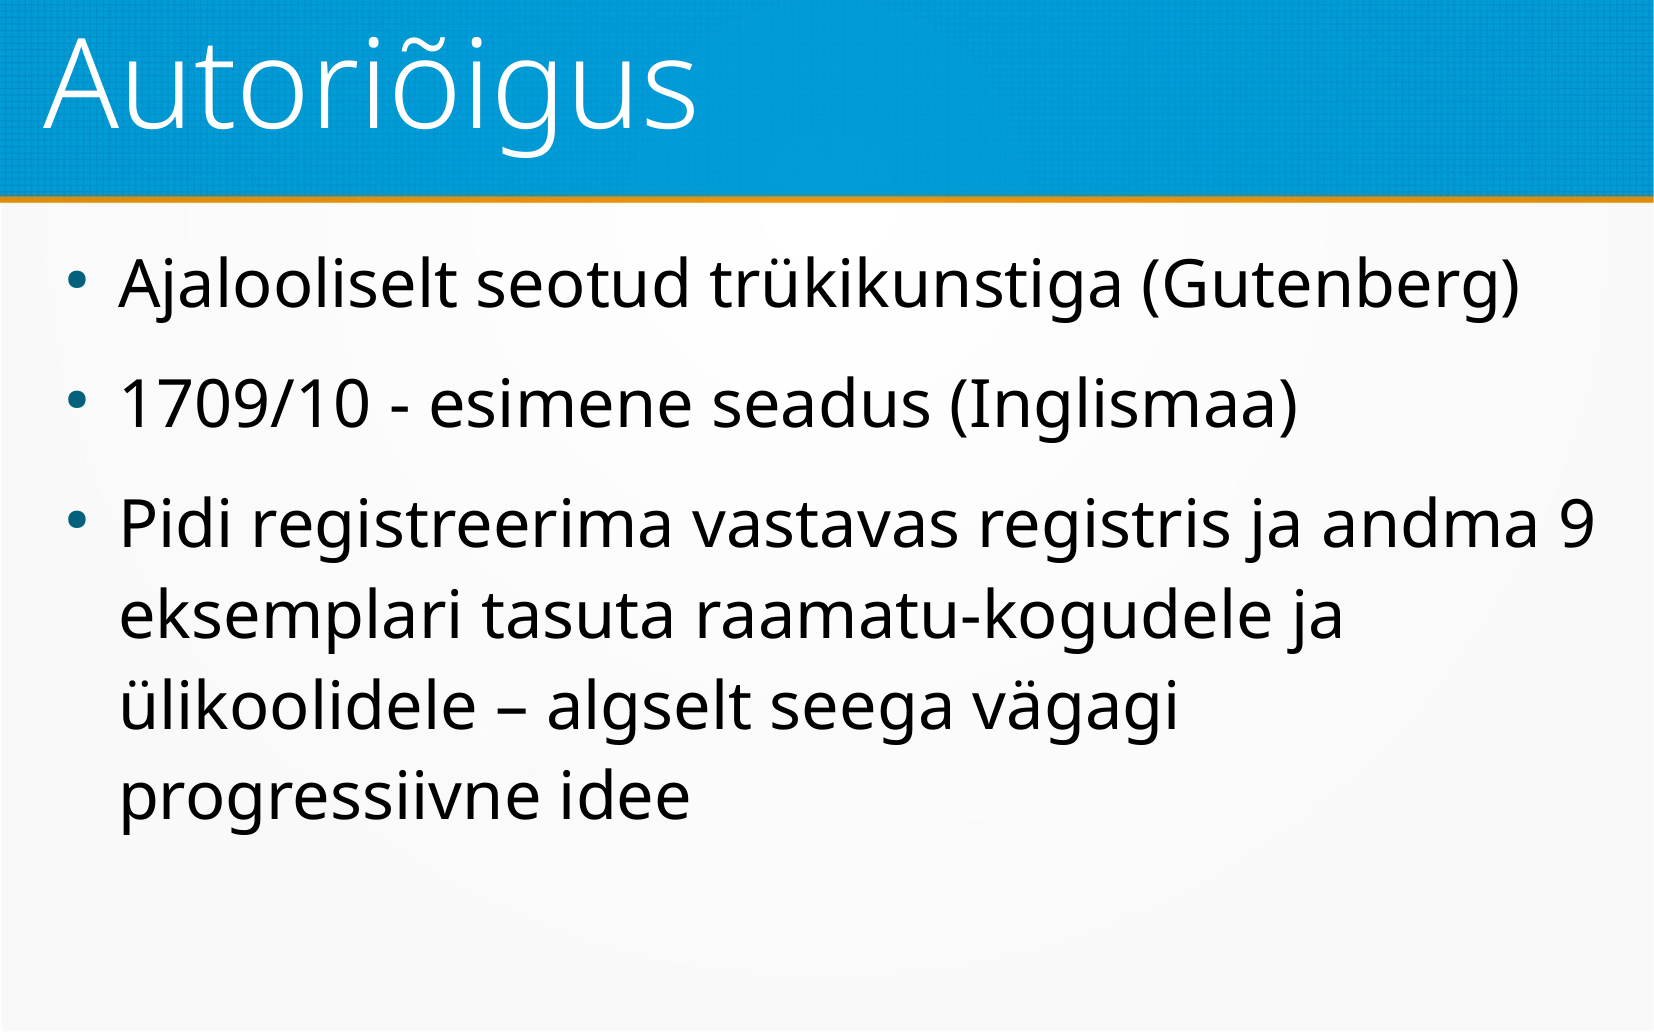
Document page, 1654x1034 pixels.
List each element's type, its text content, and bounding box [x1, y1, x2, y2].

list Ajalooliselt seotud trükikunstiga (Gutenberg) 1709/10 - esimene seadus (Inglismaa) Pidi registreerima vastavas registris ja andma 9 eksemplari tasuta raamatu-kogudele ja ülikoolidele – algselt seega vägagi progressiivne idee [47, 236, 1607, 1002]
title Autoriõigus [43, 0, 1619, 166]
picture [0, 195, 1654, 1034]
